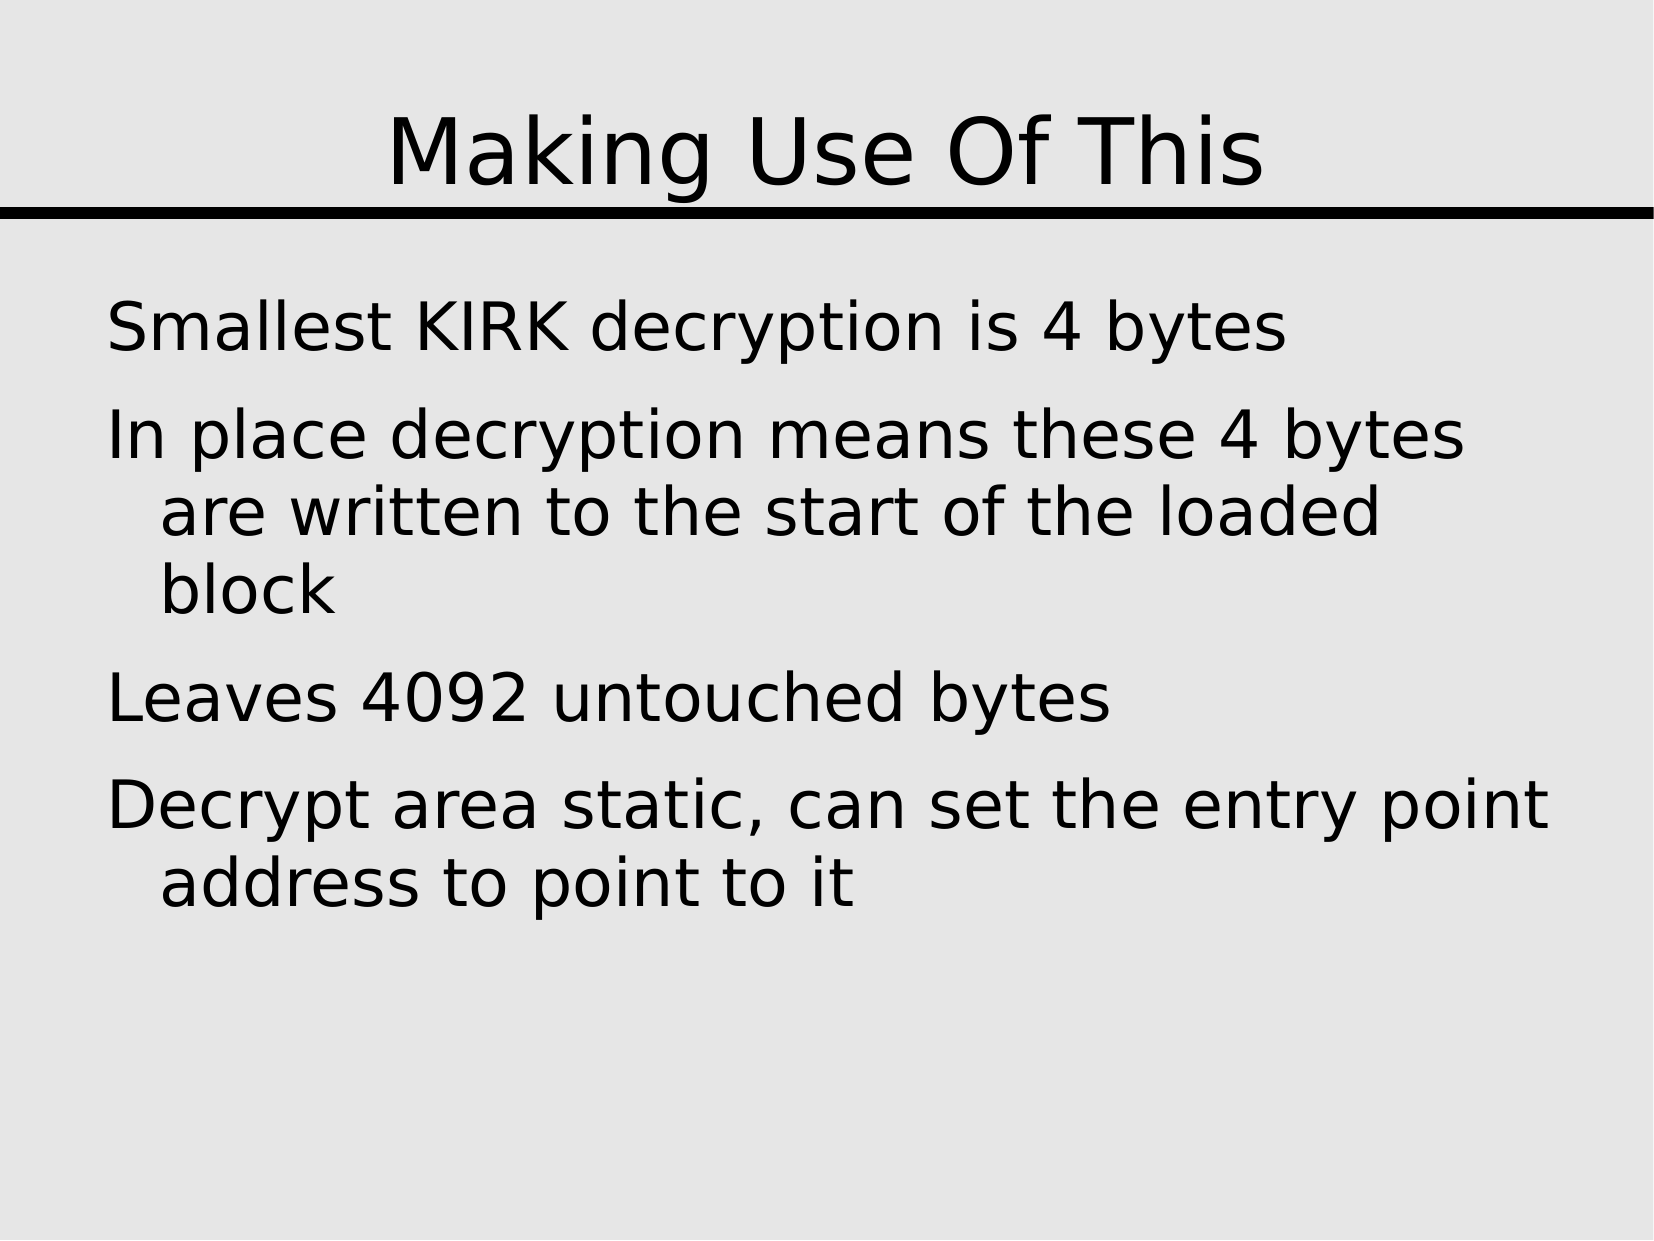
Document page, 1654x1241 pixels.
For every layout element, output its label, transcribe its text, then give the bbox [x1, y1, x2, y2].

title Making Use Of This [82, 56, 1571, 250]
list Smallest KIRK decryption is 4 bytes In place decryption means these 4 bytes are written to the start of the loaded block Leaves 4092 untouched bytes Decrypt area static, can set the entry point address to point to it [88, 288, 1577, 1093]
